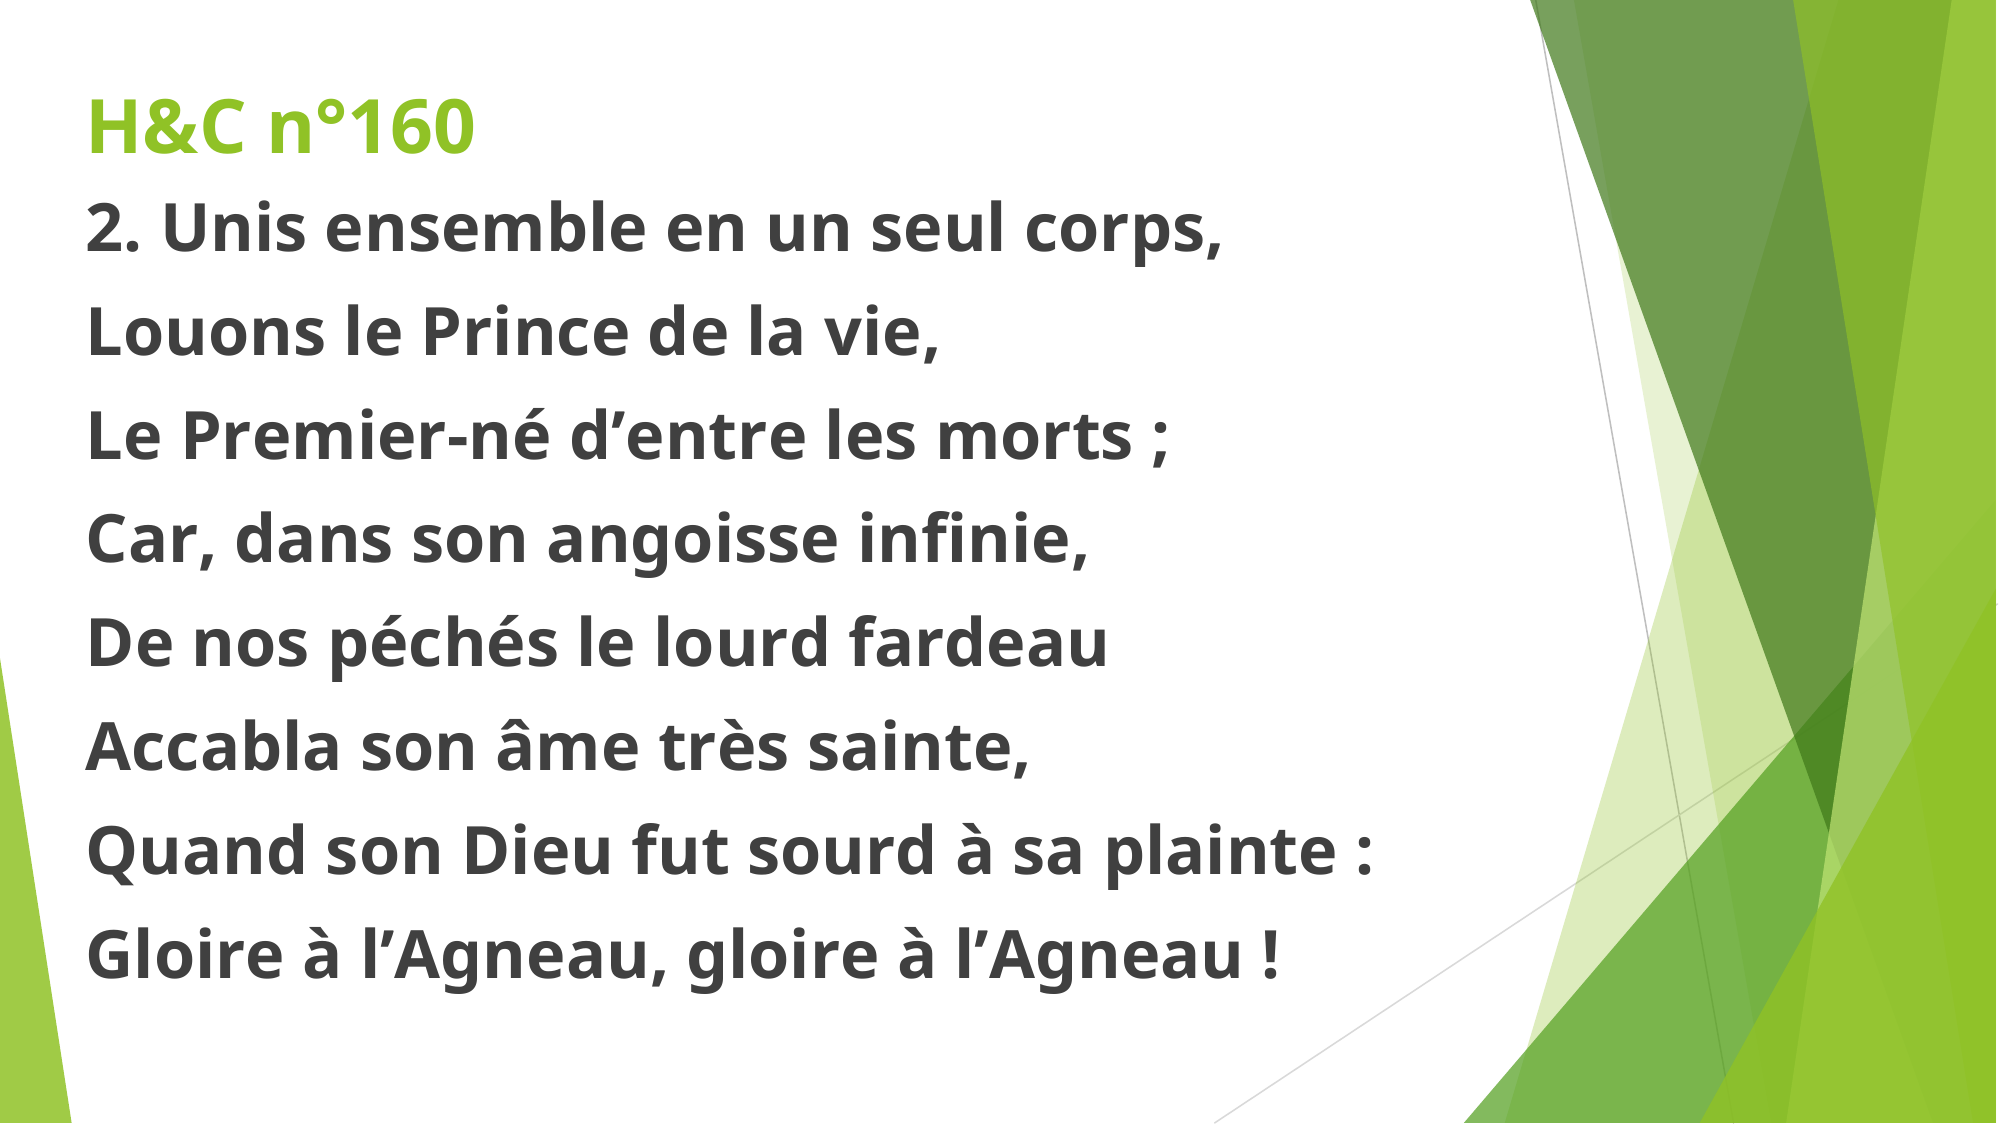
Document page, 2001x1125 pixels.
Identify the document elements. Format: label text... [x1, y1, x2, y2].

text_box H&C n°160 [70, 70, 863, 165]
text_box 2. Unis ensemble en un seul corps, Louons le Prince de la vie, Le Premier-né d’entre les morts ; Car, dans son angoisse infinie, De nos péchés le lourd fardeau Accabla son âme très sainte, Quand son Dieu fut sourd à sa plainte : Gloire à l’Agneau, gloire à l’Agneau ! [70, 165, 2001, 1075]
